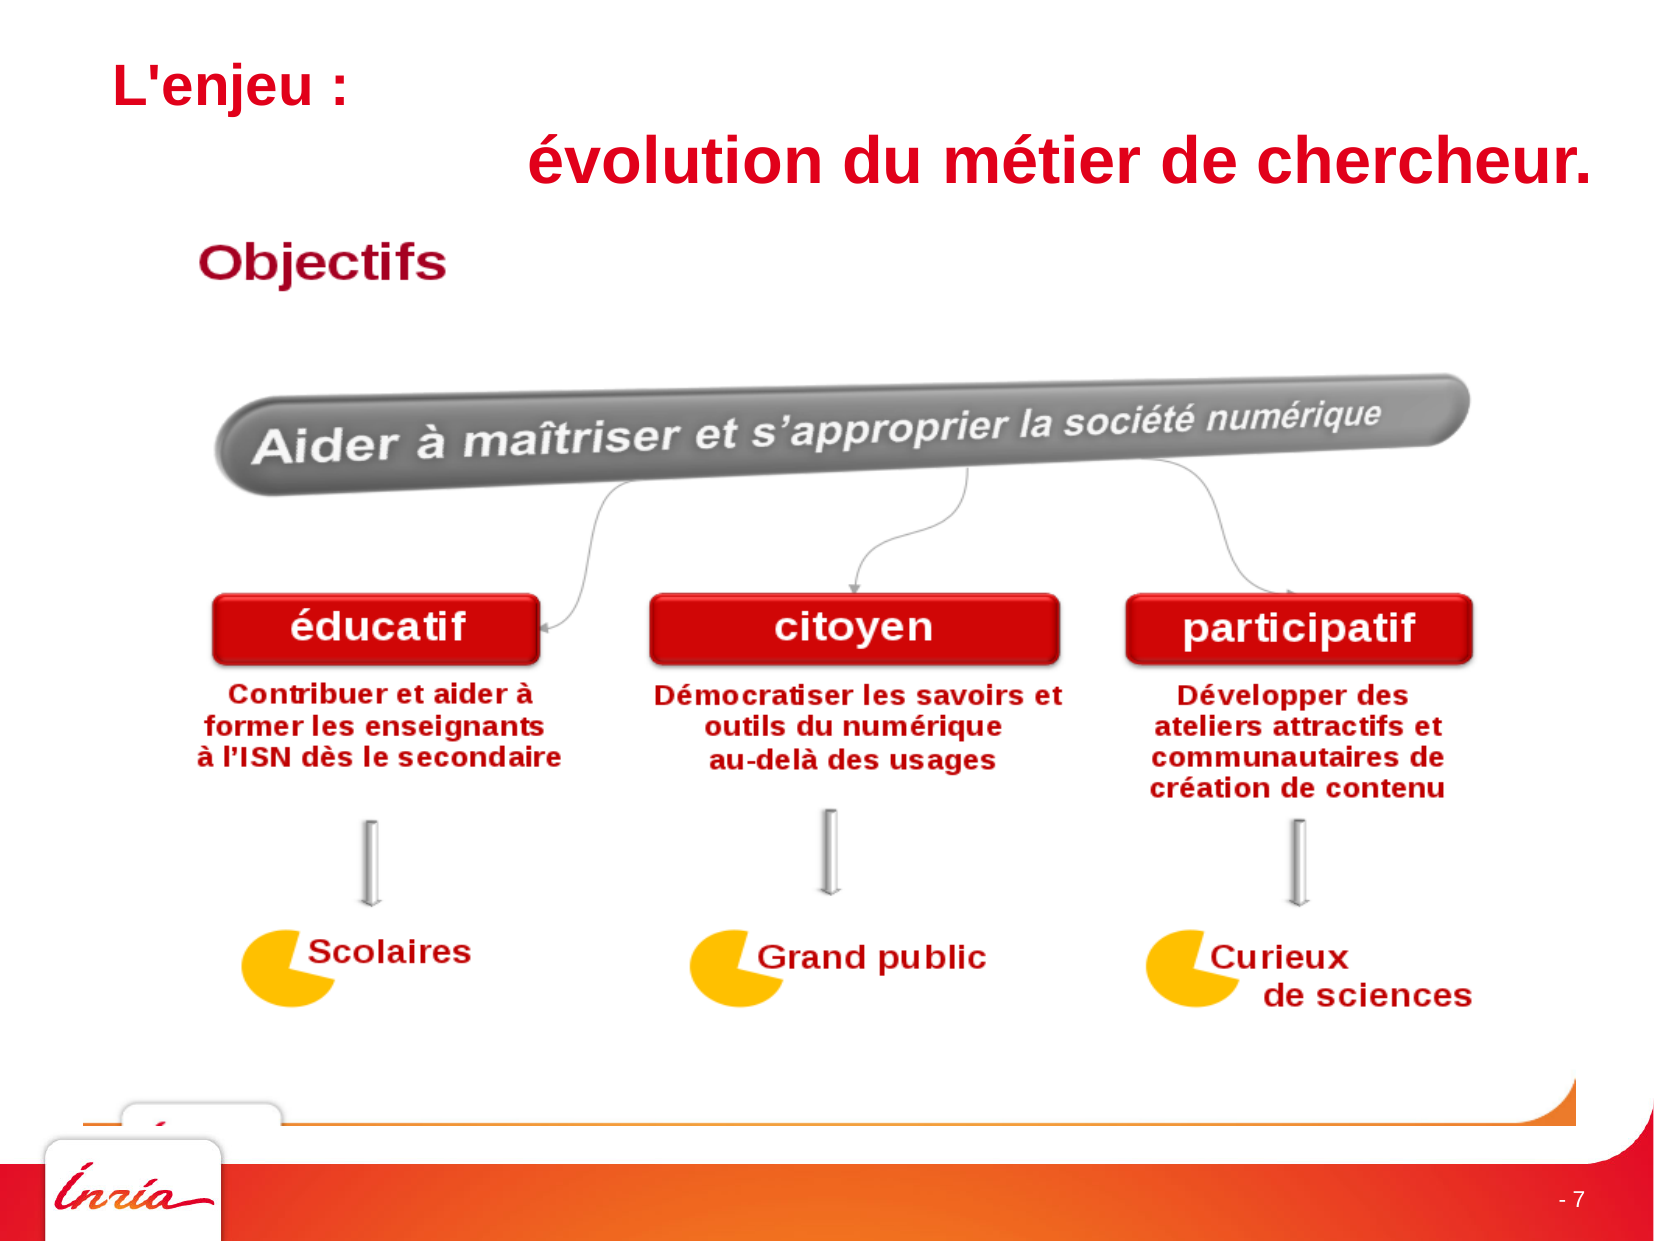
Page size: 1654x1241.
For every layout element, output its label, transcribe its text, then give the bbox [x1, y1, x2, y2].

slide_number - <number> [1558, 1173, 1654, 1223]
title L'enjeu : évolution du métier de chercheur. [112, 18, 1613, 226]
picture [0, 0, 1654, 1241]
